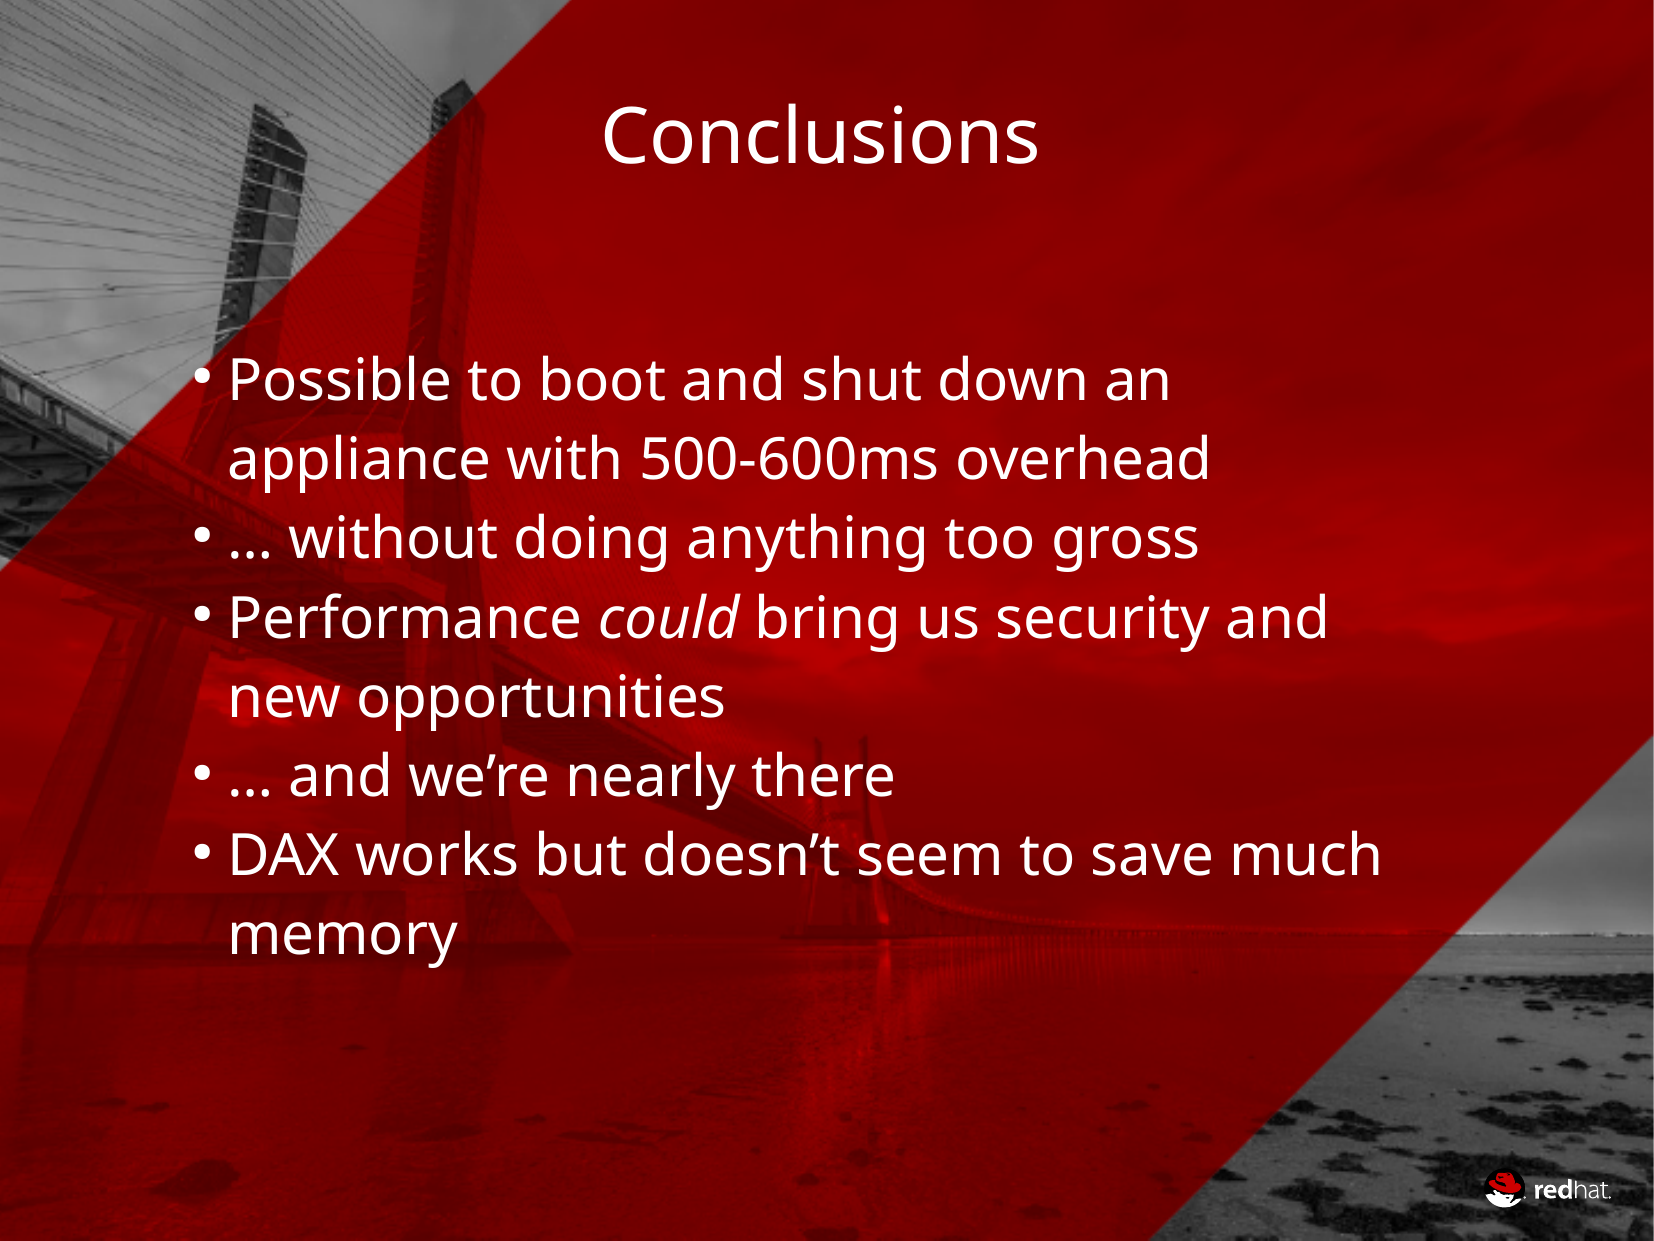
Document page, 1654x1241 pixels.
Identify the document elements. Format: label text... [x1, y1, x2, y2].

title Conclusions [118, 29, 1524, 237]
picture [0, 0, 1654, 1241]
text_box Possible to boot and shut down an appliance with 500-600ms overhead … without doing anything too gross Performance could bring us security and new opportunities … and we’re nearly there DAX works but doesn’t seem to save much memory [177, 330, 1430, 940]
